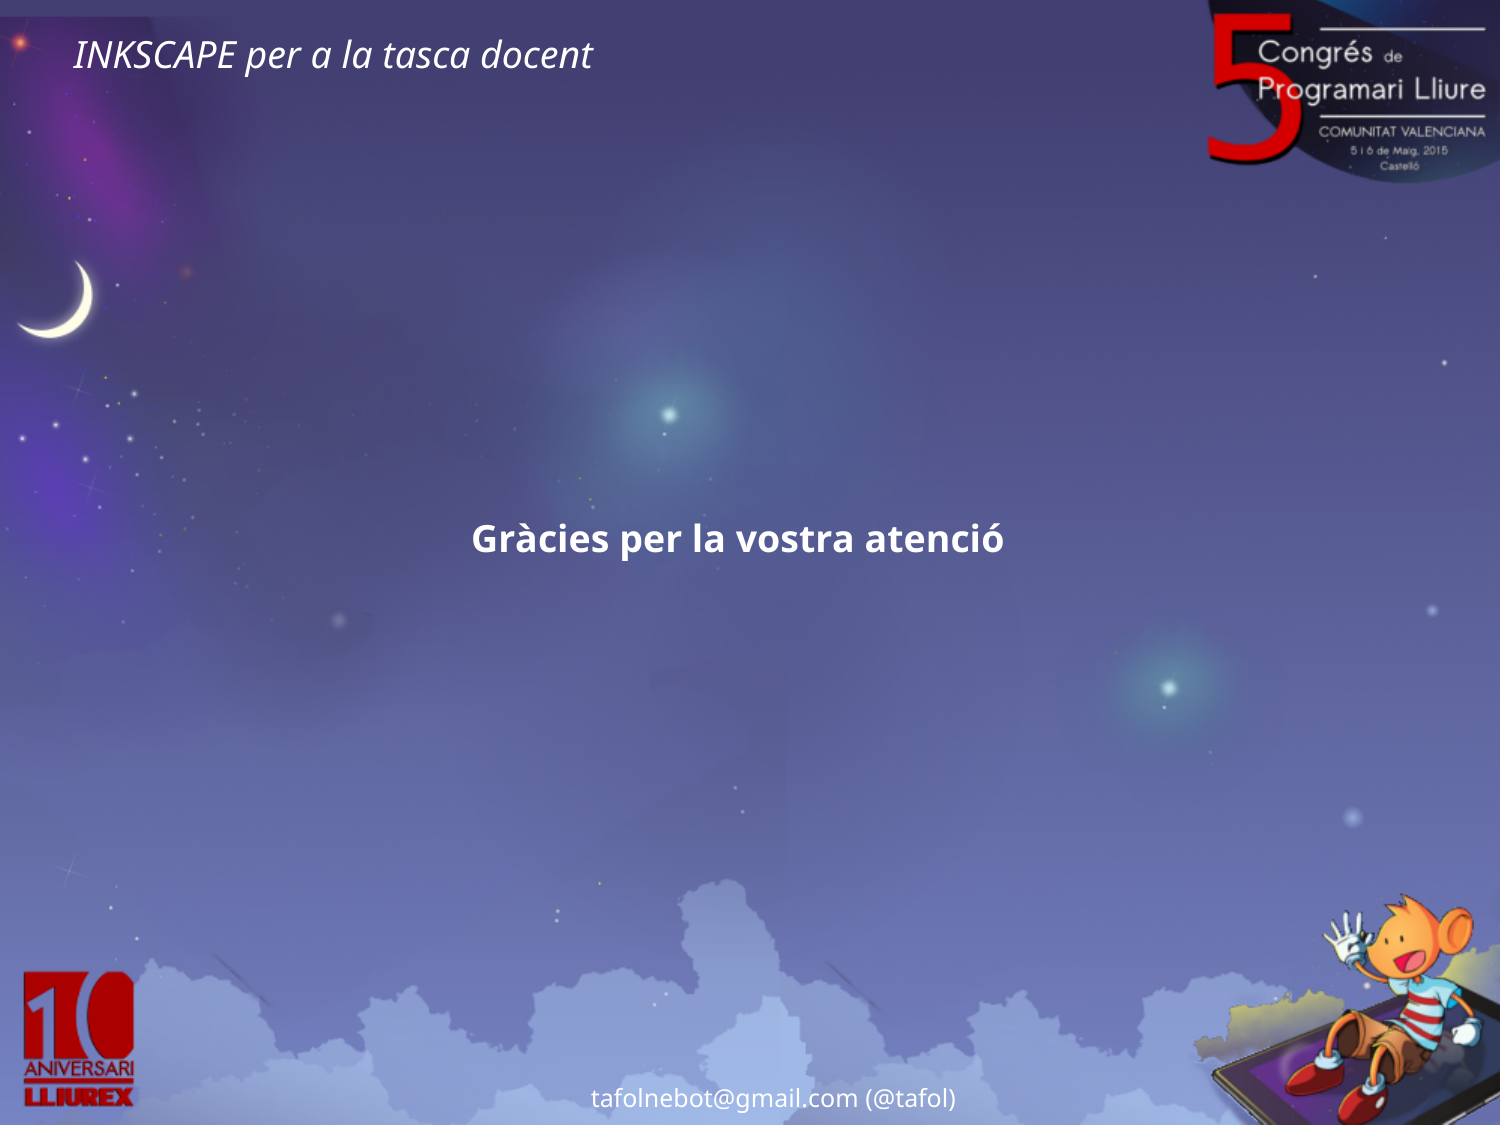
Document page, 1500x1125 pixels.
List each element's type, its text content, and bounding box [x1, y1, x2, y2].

text_box Gràcies per la vostra atenció [425, 507, 1052, 650]
picture [0, 0, 1500, 1125]
